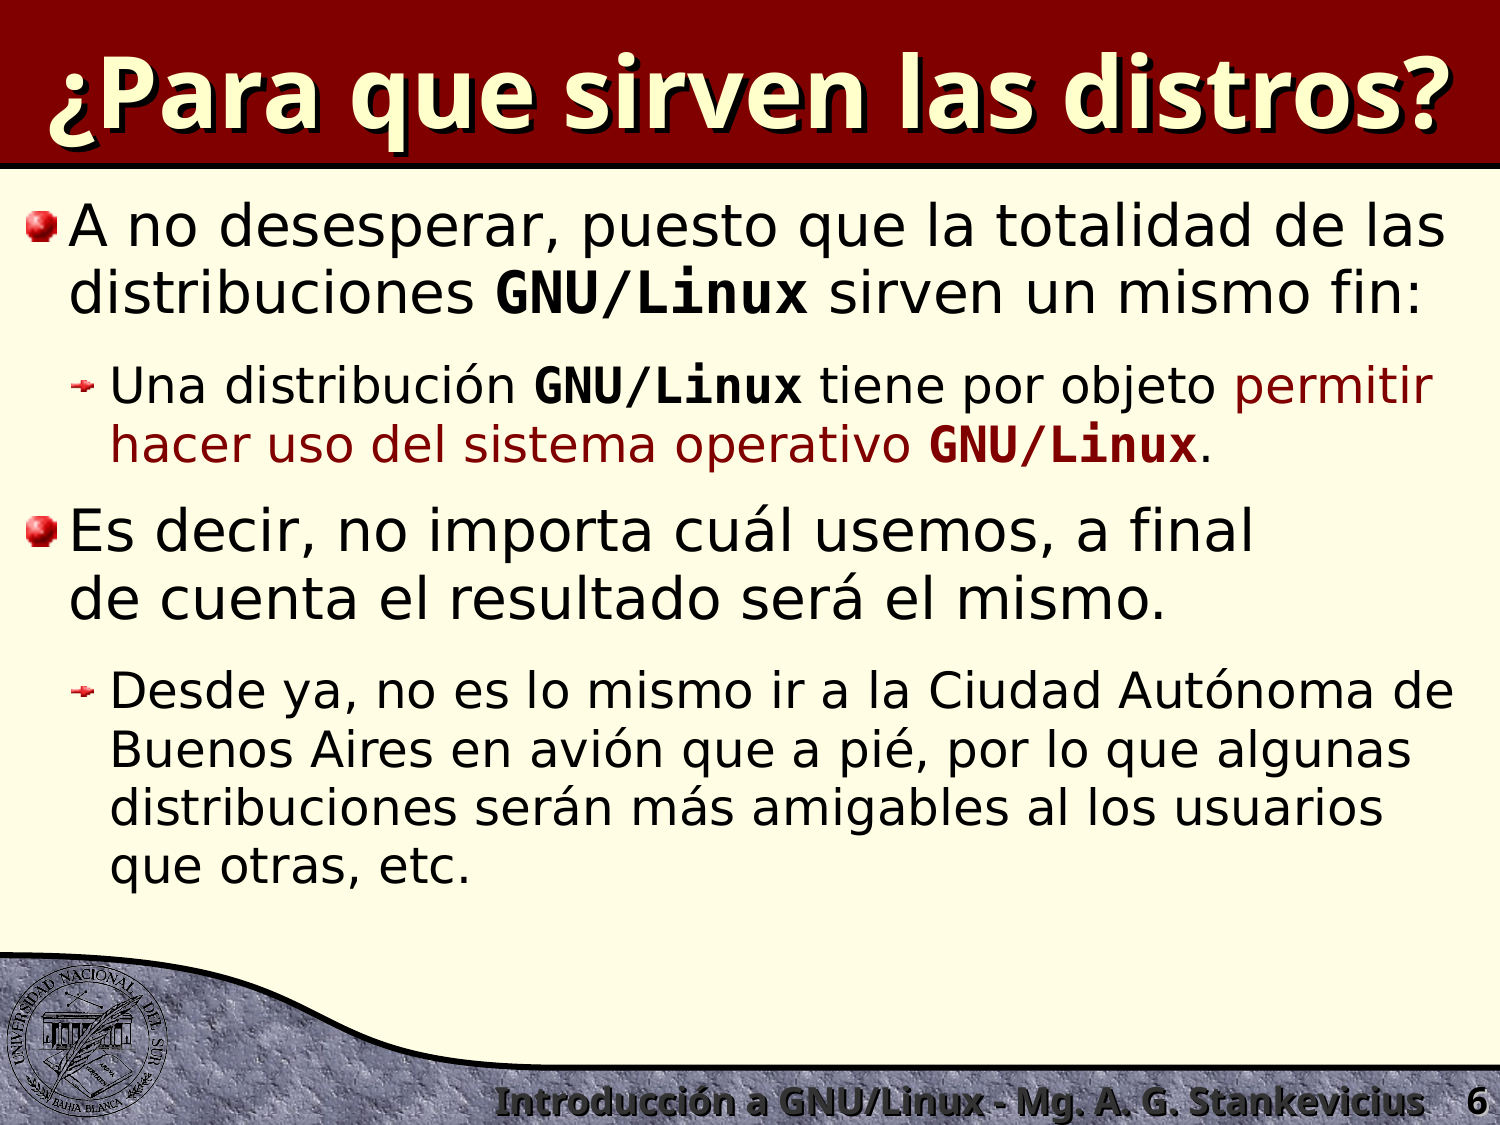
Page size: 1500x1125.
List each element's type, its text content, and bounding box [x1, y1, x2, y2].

picture [1059, 1100, 1065, 1110]
picture [0, 956, 1500, 1125]
title ¿Para que sirven las distros? [15, 12, 1485, 153]
list A no desesperar, puesto que la totalidad de las distribuciones GNU/Linux sirven un mismo fin: Una distribución GNU/Linux tiene por objeto permitir hacer uso del sistema operativo GNU/Linux. Es decir, no importa cuál usemos, a final de cuenta el resultado será el mismo. Desde ya, no es lo mismo ir a la Ciudad Autónoma de Buenos Aires en avión que a pié, por lo que algunas distribuciones serán más amigables al los usuarios que otras, etc. [11, 192, 1486, 935]
